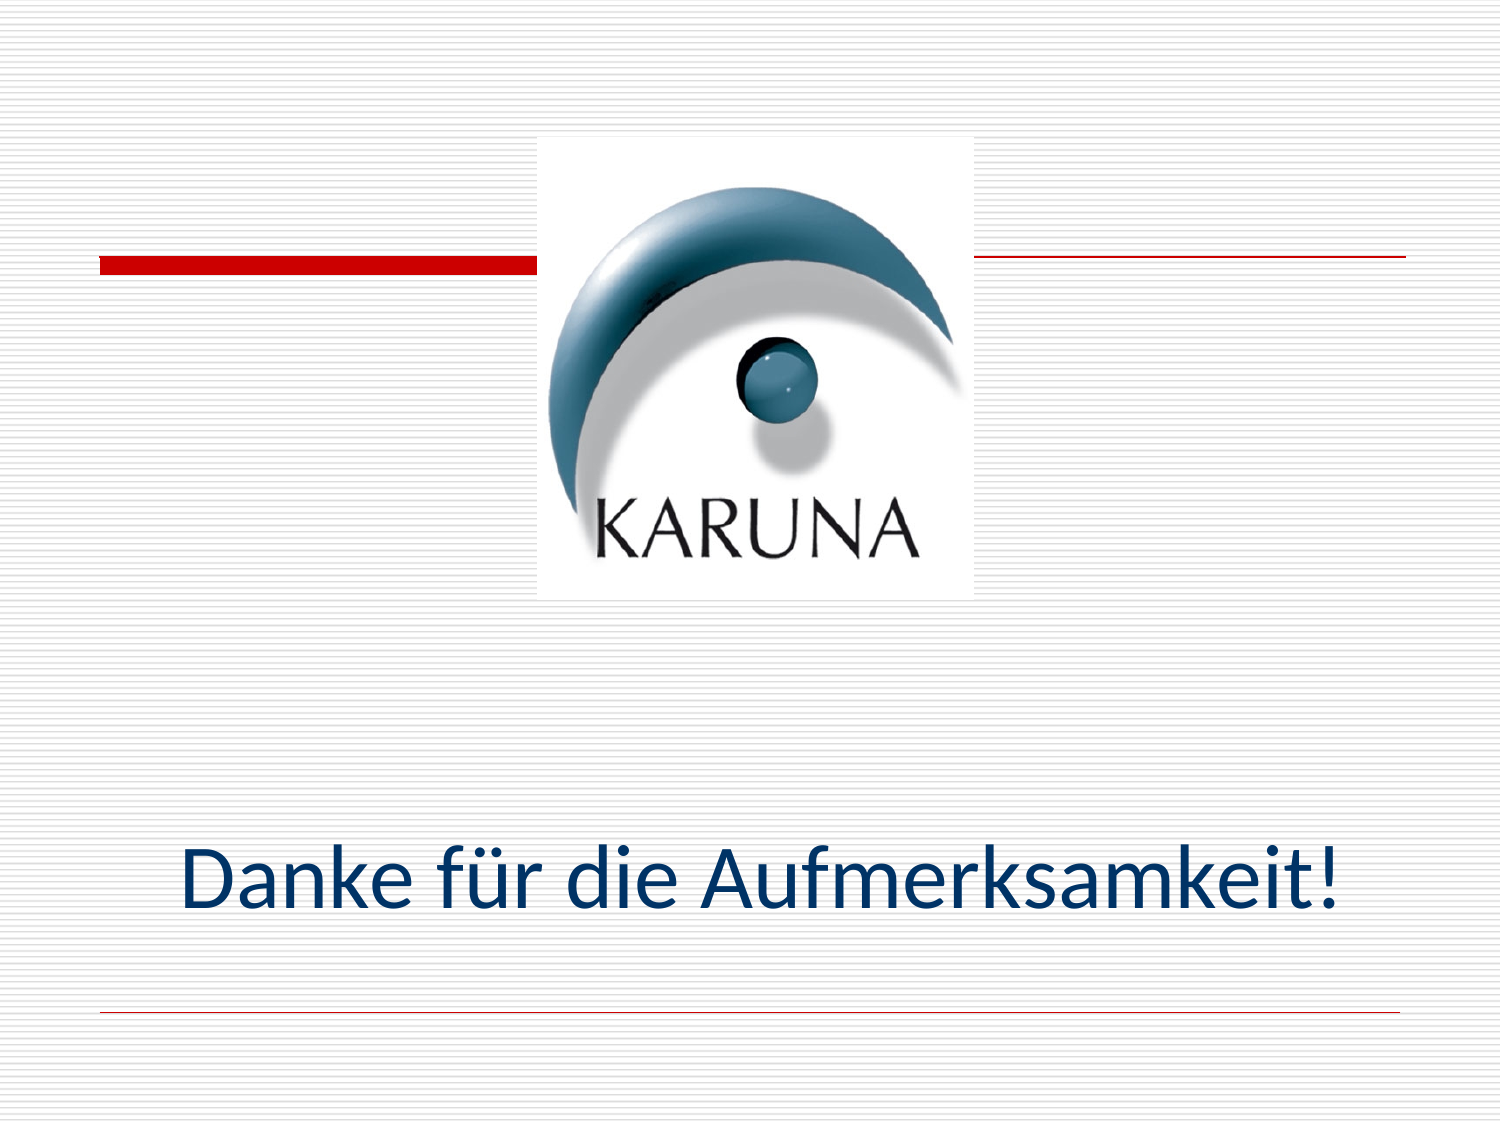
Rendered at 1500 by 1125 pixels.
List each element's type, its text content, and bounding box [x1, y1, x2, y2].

title Danke für die Aufmerksamkeit! [64, 586, 1461, 935]
picture [0, 0, 1500, 1125]
